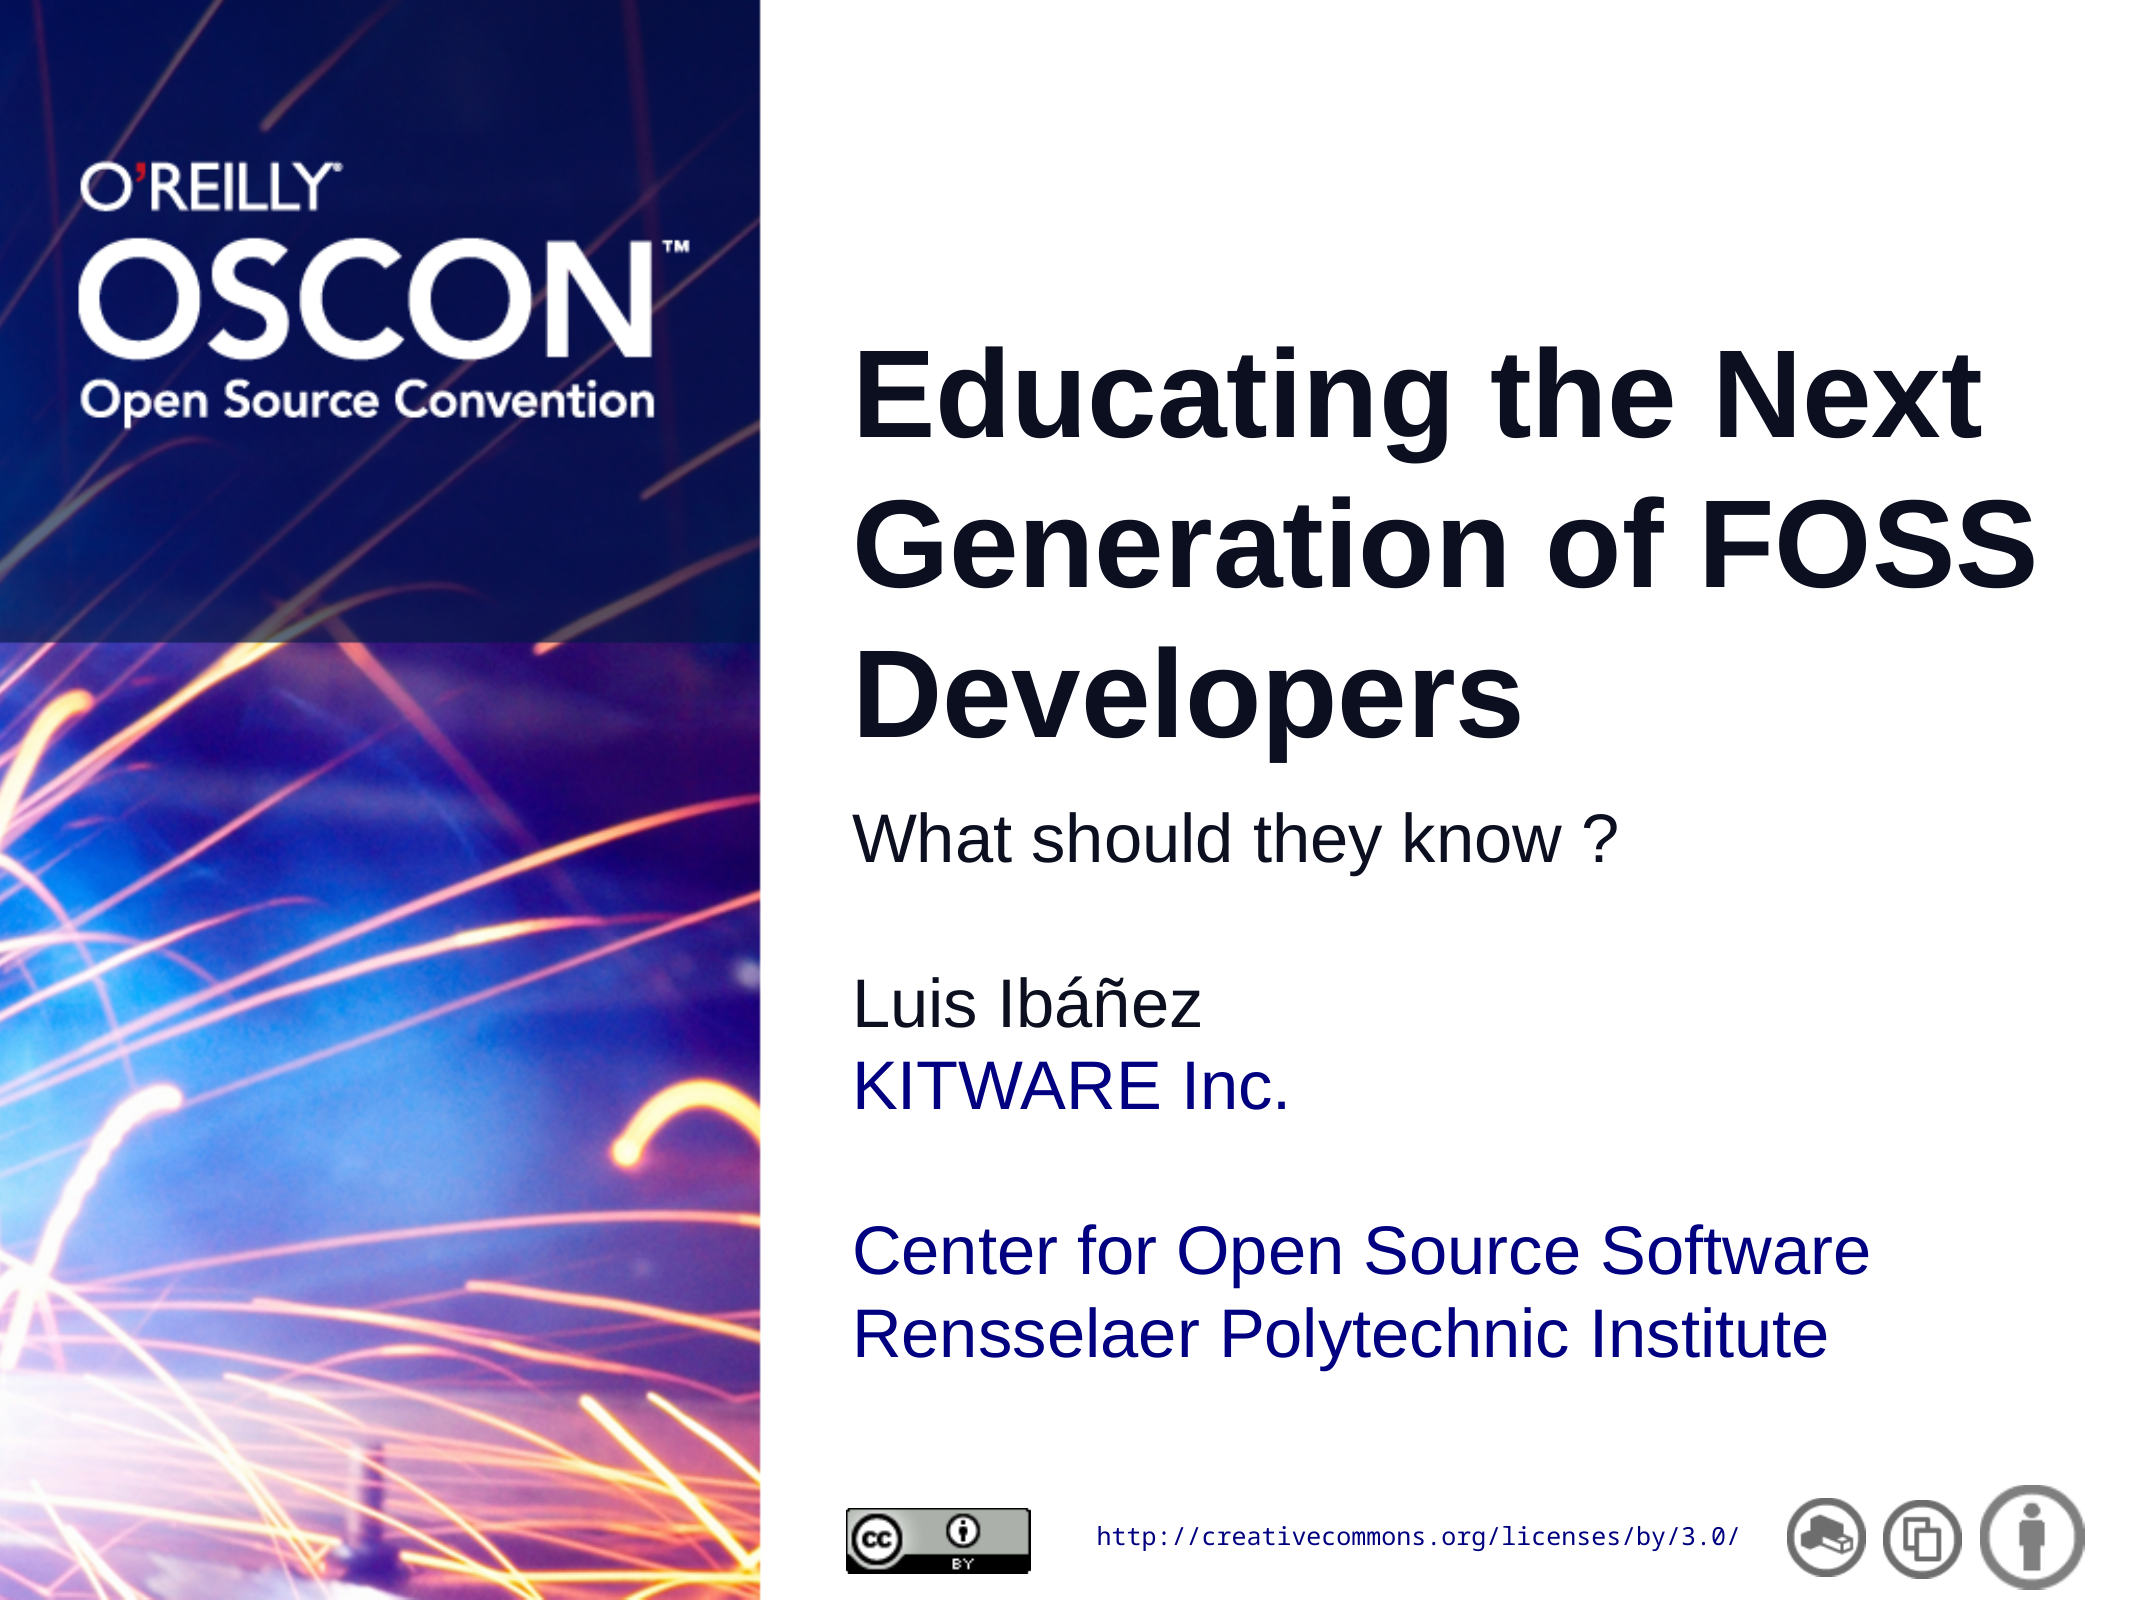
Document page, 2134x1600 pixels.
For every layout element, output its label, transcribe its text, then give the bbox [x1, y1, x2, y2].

picture [1883, 1500, 1962, 1579]
text_box http://creativecommons.org/licenses/by/3.0/ [1044, 1513, 1787, 1570]
picture [846, 1508, 1031, 1574]
picture [0, 0, 2134, 1600]
title Educating the Next Generation of FOSS Developers [843, 0, 2059, 771]
picture [1787, 1498, 1866, 1577]
list What should they know ? Luis Ibáñez KITWARE Inc. Center for Open Source Software Rensselaer Polytechnic Institute [843, 785, 2059, 1600]
